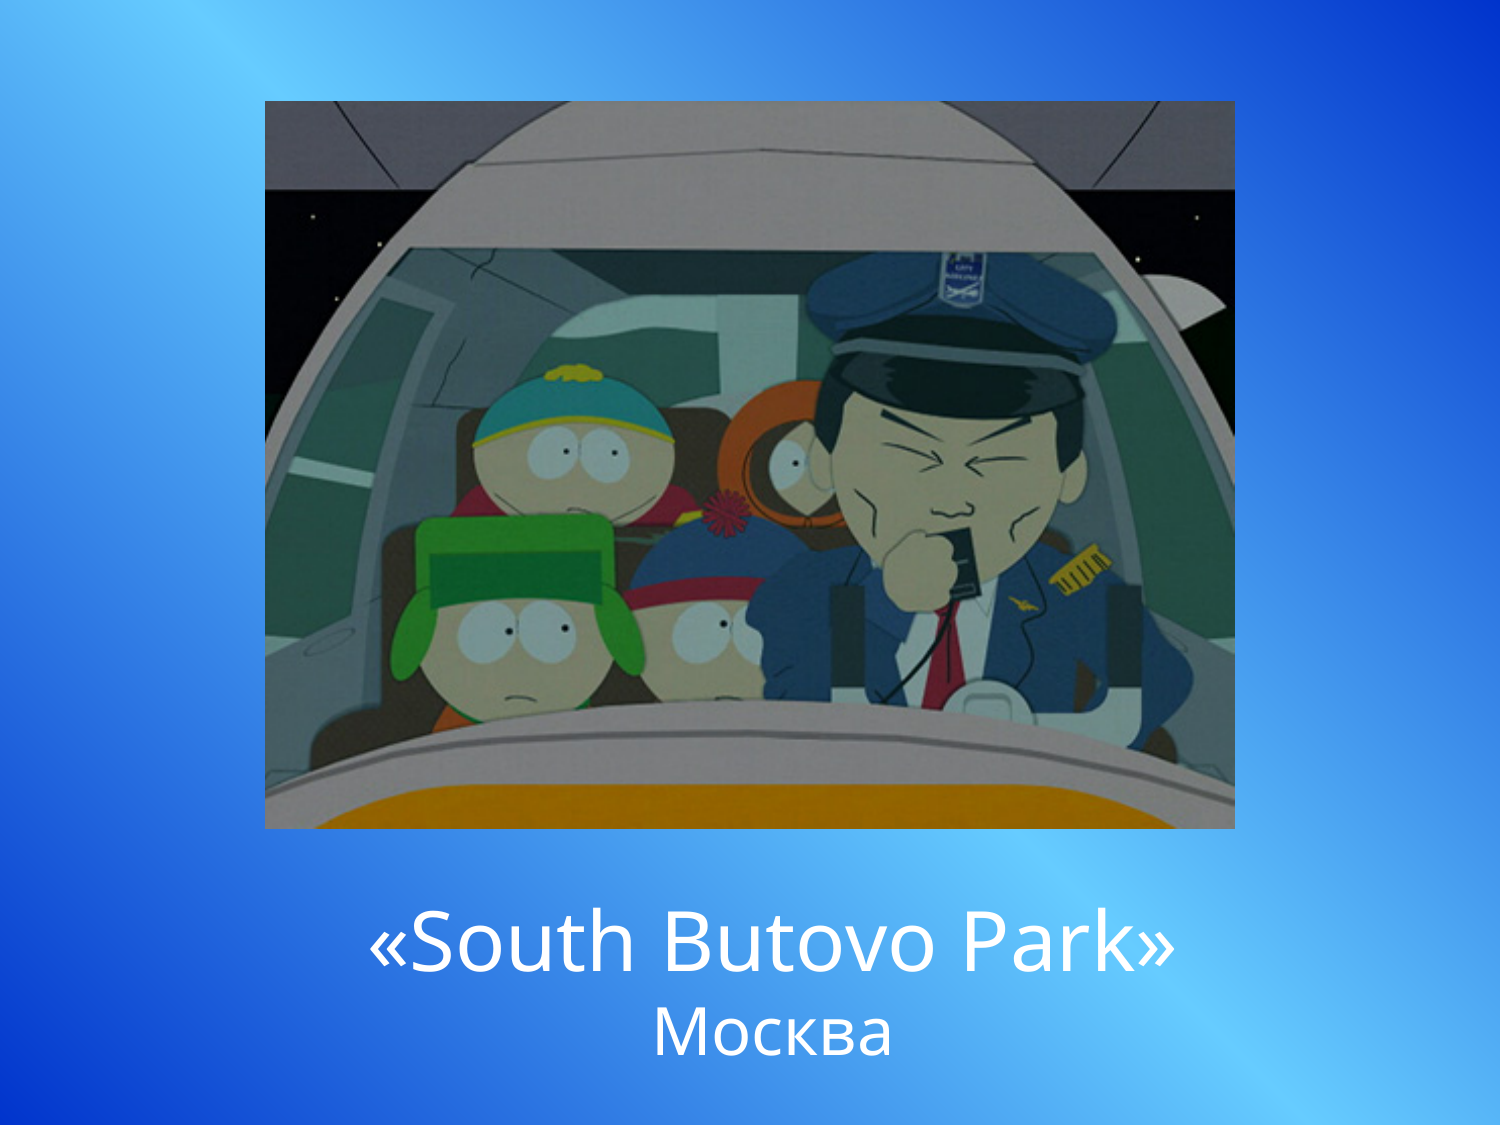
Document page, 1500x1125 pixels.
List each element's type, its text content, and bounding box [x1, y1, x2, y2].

text_box «South Butovo Park» Москва [135, 857, 1411, 1099]
picture [265, 101, 1235, 829]
